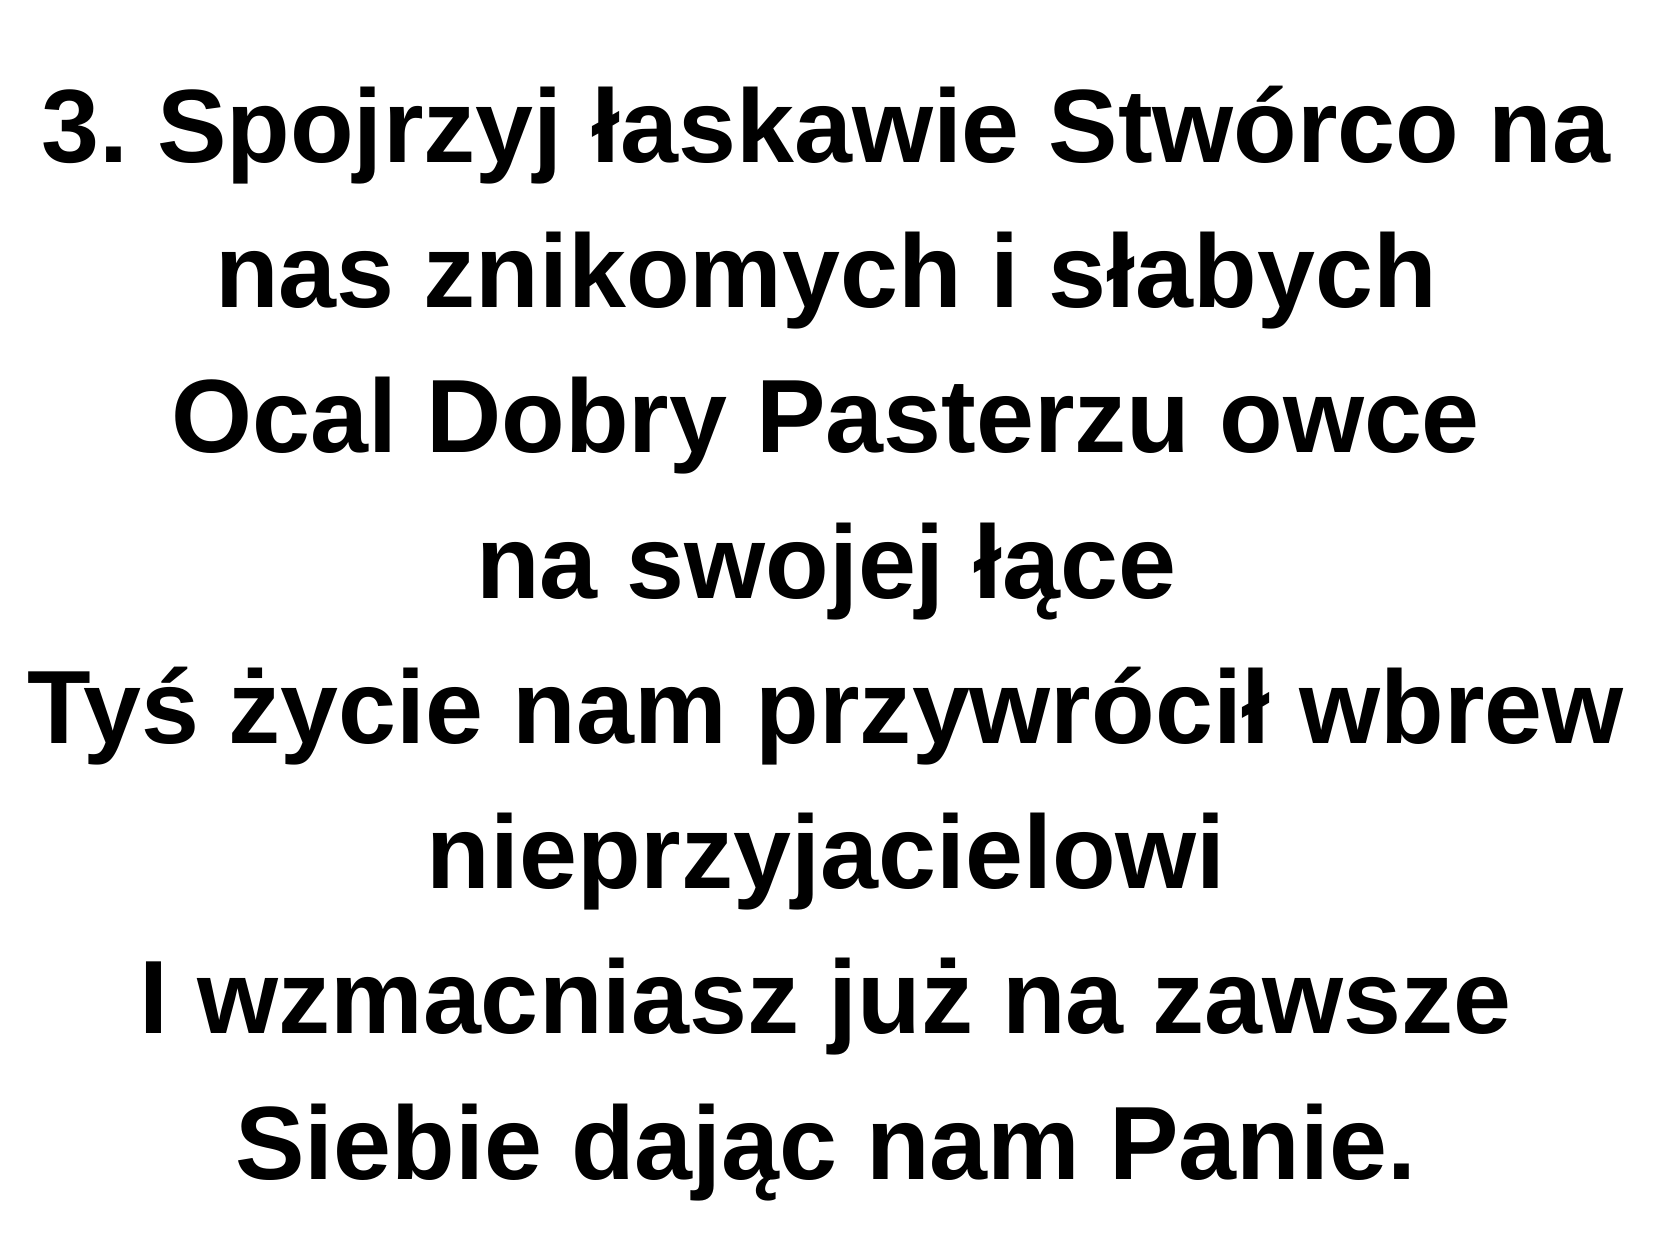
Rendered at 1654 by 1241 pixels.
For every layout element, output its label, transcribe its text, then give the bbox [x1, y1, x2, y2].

subtitle 3. Spojrzyj łaskawie Stwórco na nas znikomych i słabych Ocal Dobry Pasterzu owce na swojej łące Tyś życie nam przywrócił wbrew nieprzyjacielowi I wzmacniasz już na zawsze Siebie dając nam Panie. [0, 0, 1654, 1241]
